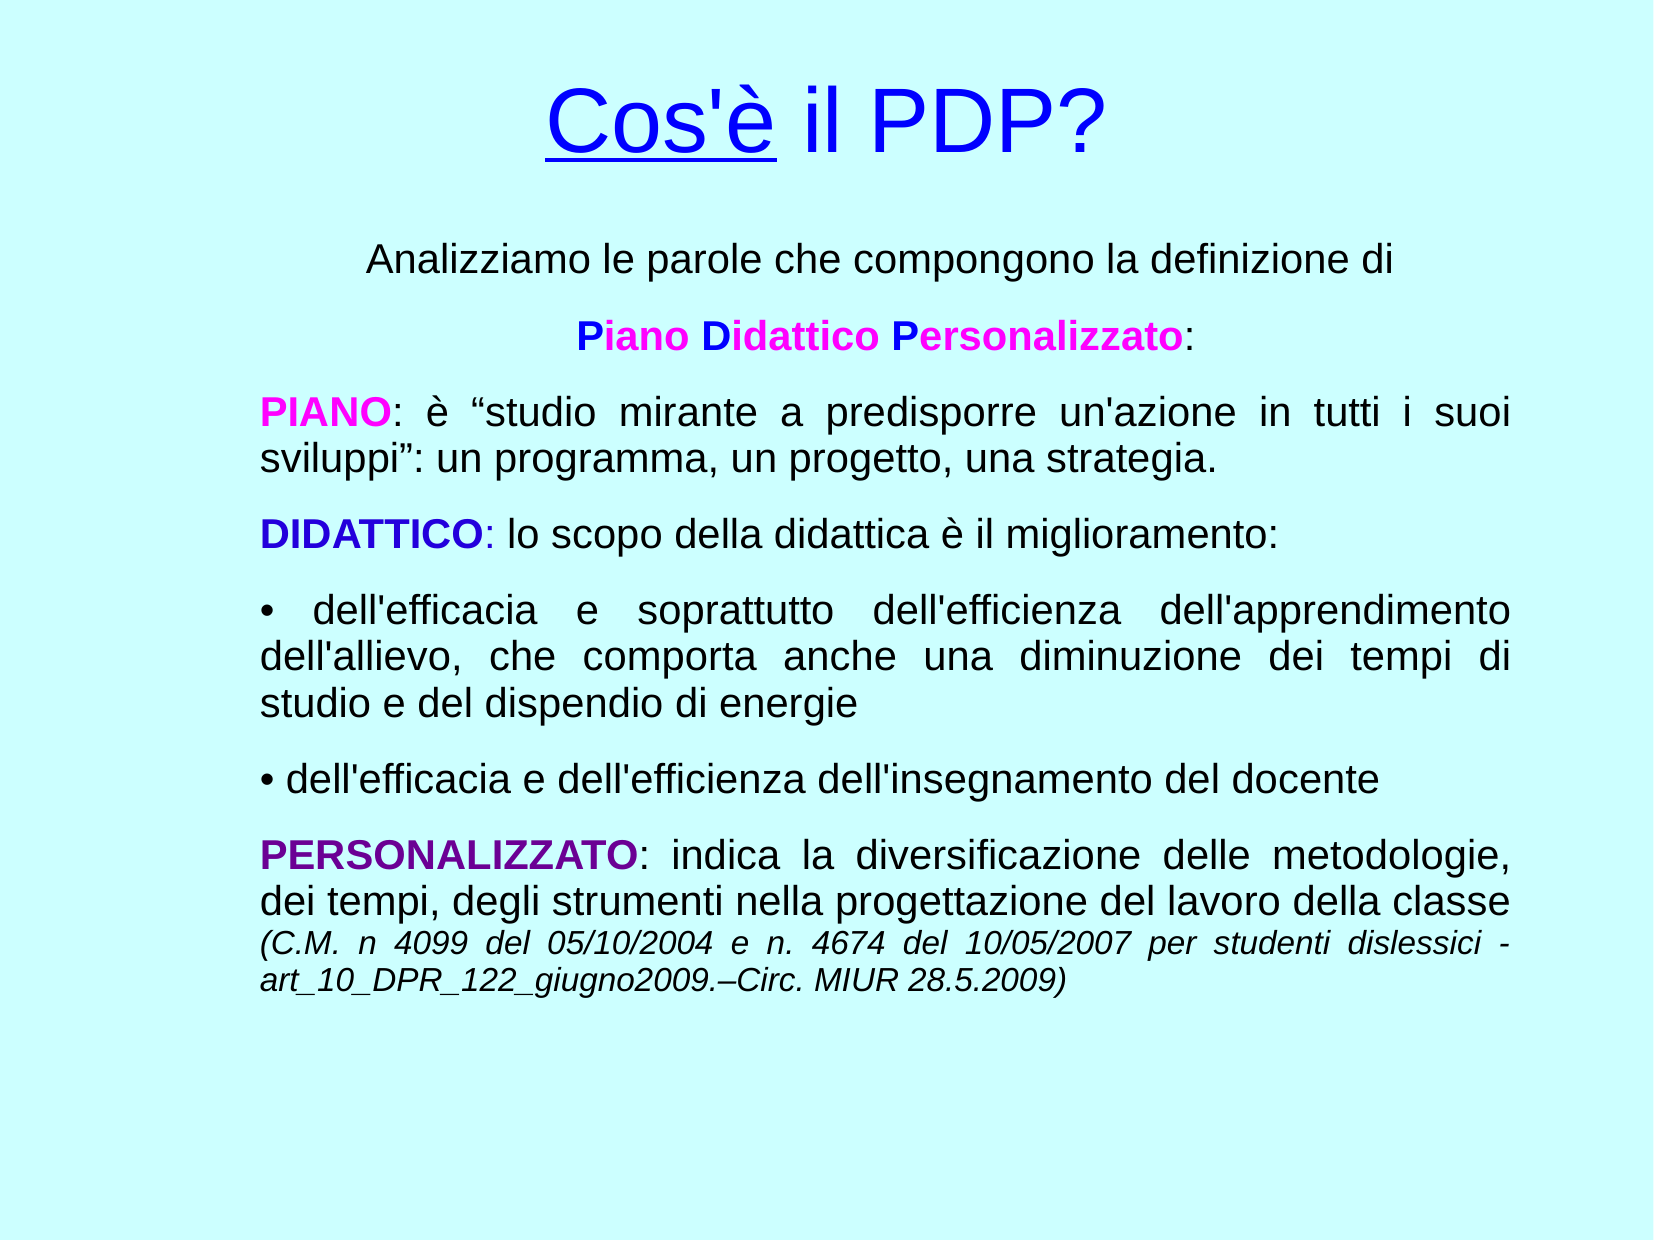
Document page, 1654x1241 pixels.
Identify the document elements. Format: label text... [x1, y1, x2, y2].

title Cos'è il PDP? [82, 17, 1571, 225]
list Analizziamo le parole che compongono la definizione di Piano Didattico Personalizzato: PIANO: è “studio mirante a predisporre un'azione in tutti i suoi sviluppi”: un programma, un progetto, una strategia. DIDATTICO: lo scopo della didattica è il miglioramento: • dell'efficacia e soprattutto dell'efficienza dell'apprendimento dell'allievo, che comporta anche una diminuzione dei tempi di studio e del dispendio di energie • dell'efficacia e dell'efficienza dell'insegnamento del docente PERSONALIZZATO: indica la diversificazione delle metodologie, dei tempi, degli strumenti nella progettazione del lavoro della classe (C.M. n 4099 del 05/10/2004 e n. 4674 del 10/05/2007 per studenti dislessici - art_10_DPR_122_giugno2009.–Circ. MIUR 28.5.2009) [259, 236, 1512, 1055]
